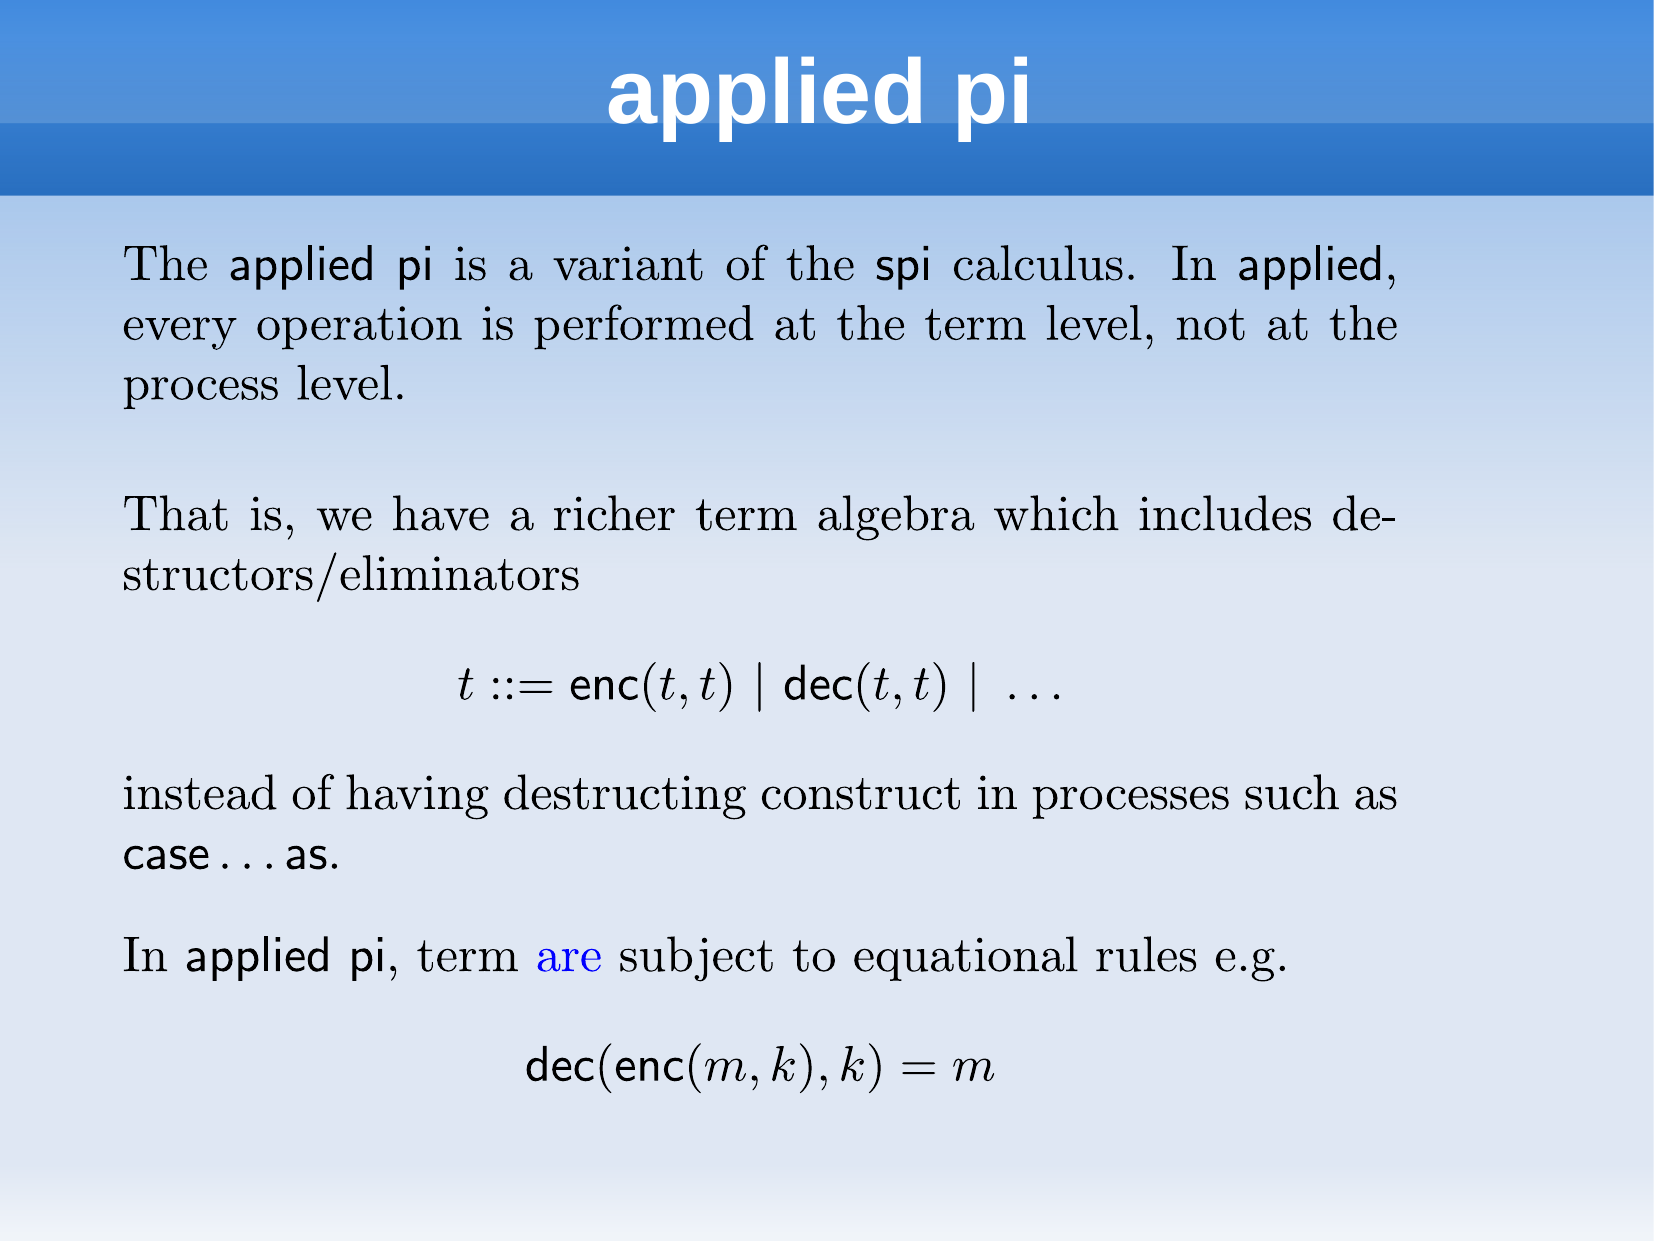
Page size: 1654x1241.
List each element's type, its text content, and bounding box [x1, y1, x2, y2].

picture [0, 0, 1654, 1241]
text_box [122, 244, 1399, 1094]
title applied pi [76, 0, 1565, 188]
